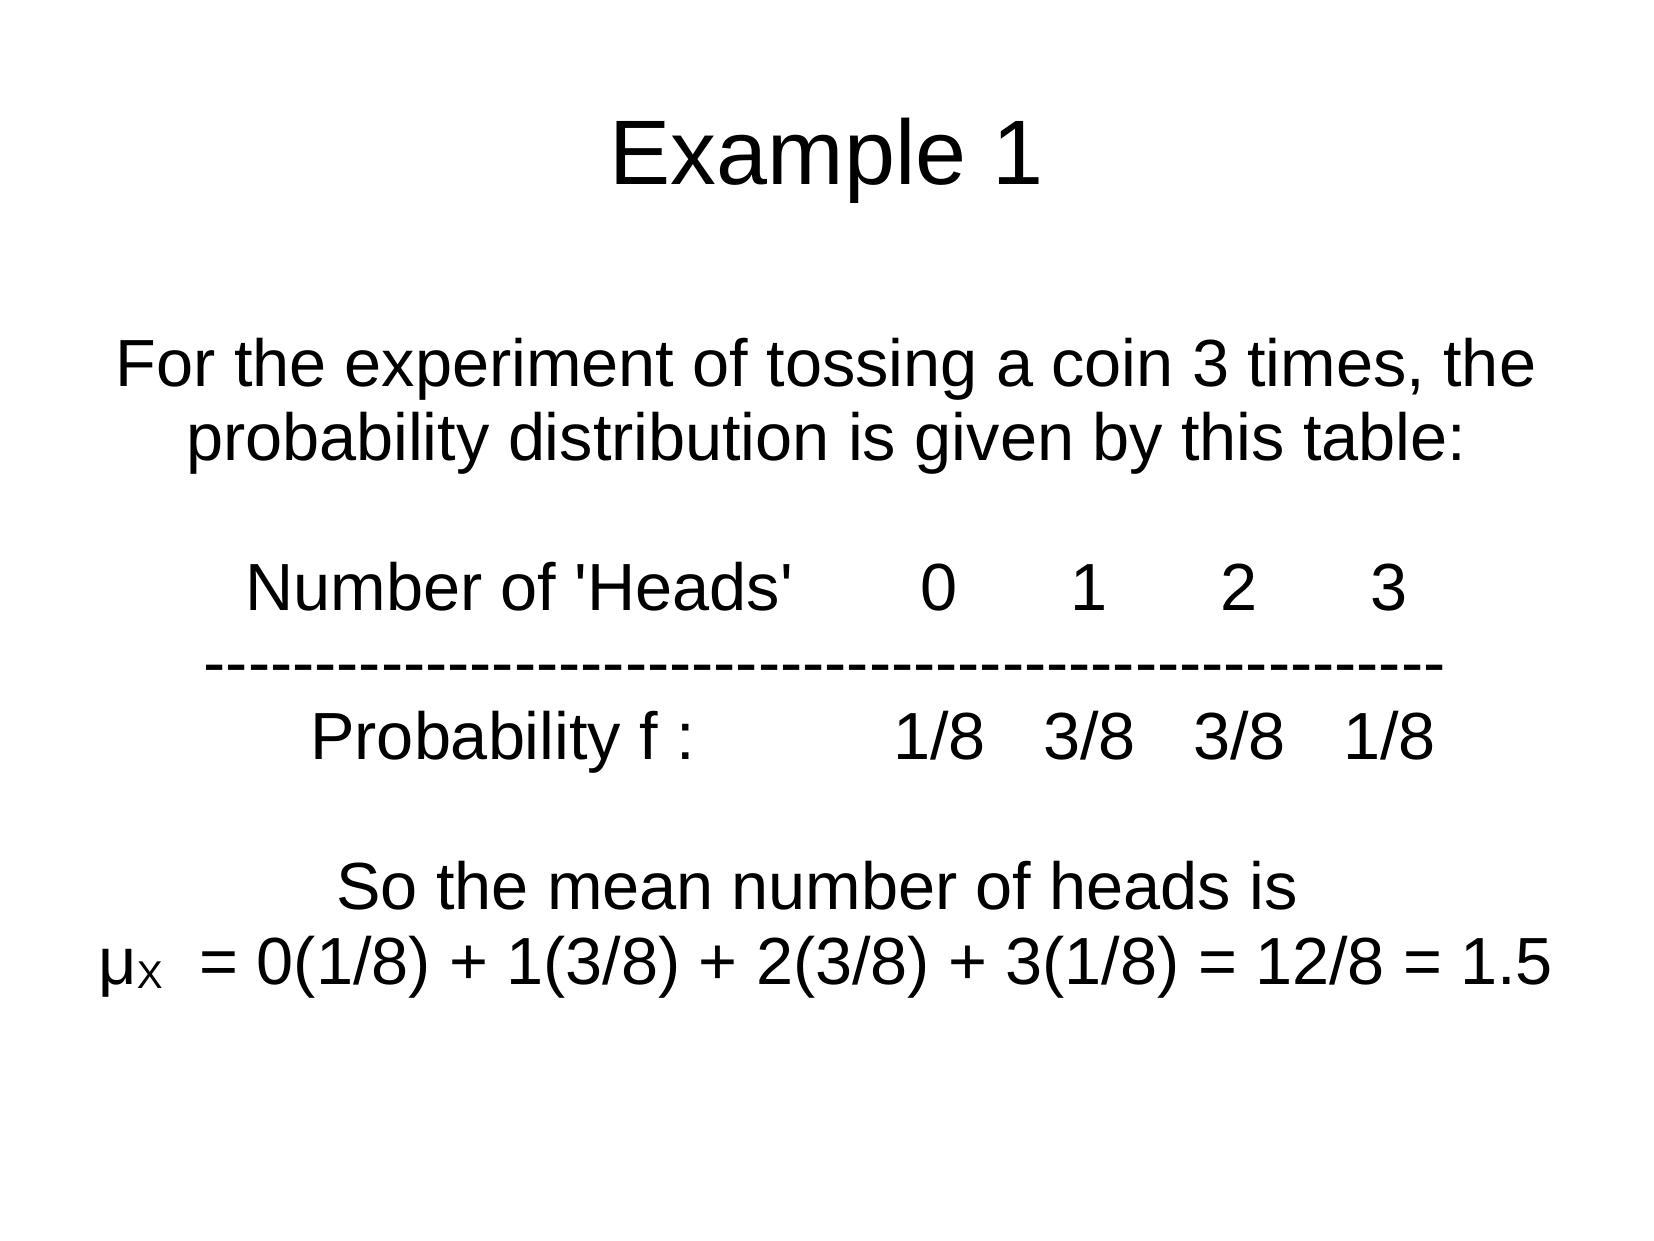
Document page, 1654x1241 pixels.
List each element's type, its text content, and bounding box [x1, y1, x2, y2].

title Example 1 [82, 56, 1571, 250]
subtitle For the experiment of tossing a coin 3 times, the probability distribution is given by this table: Number of 'Heads' 0 1 2 3 -------------------------------------------------------- Probability f : 1/8 3/8 3/8 1/8 So the mean number of heads is μX = 0(1/8) + 1(3/8) + 2(3/8) + 3(1/8) = 12/8 = 1.5 [82, 297, 1571, 1102]
